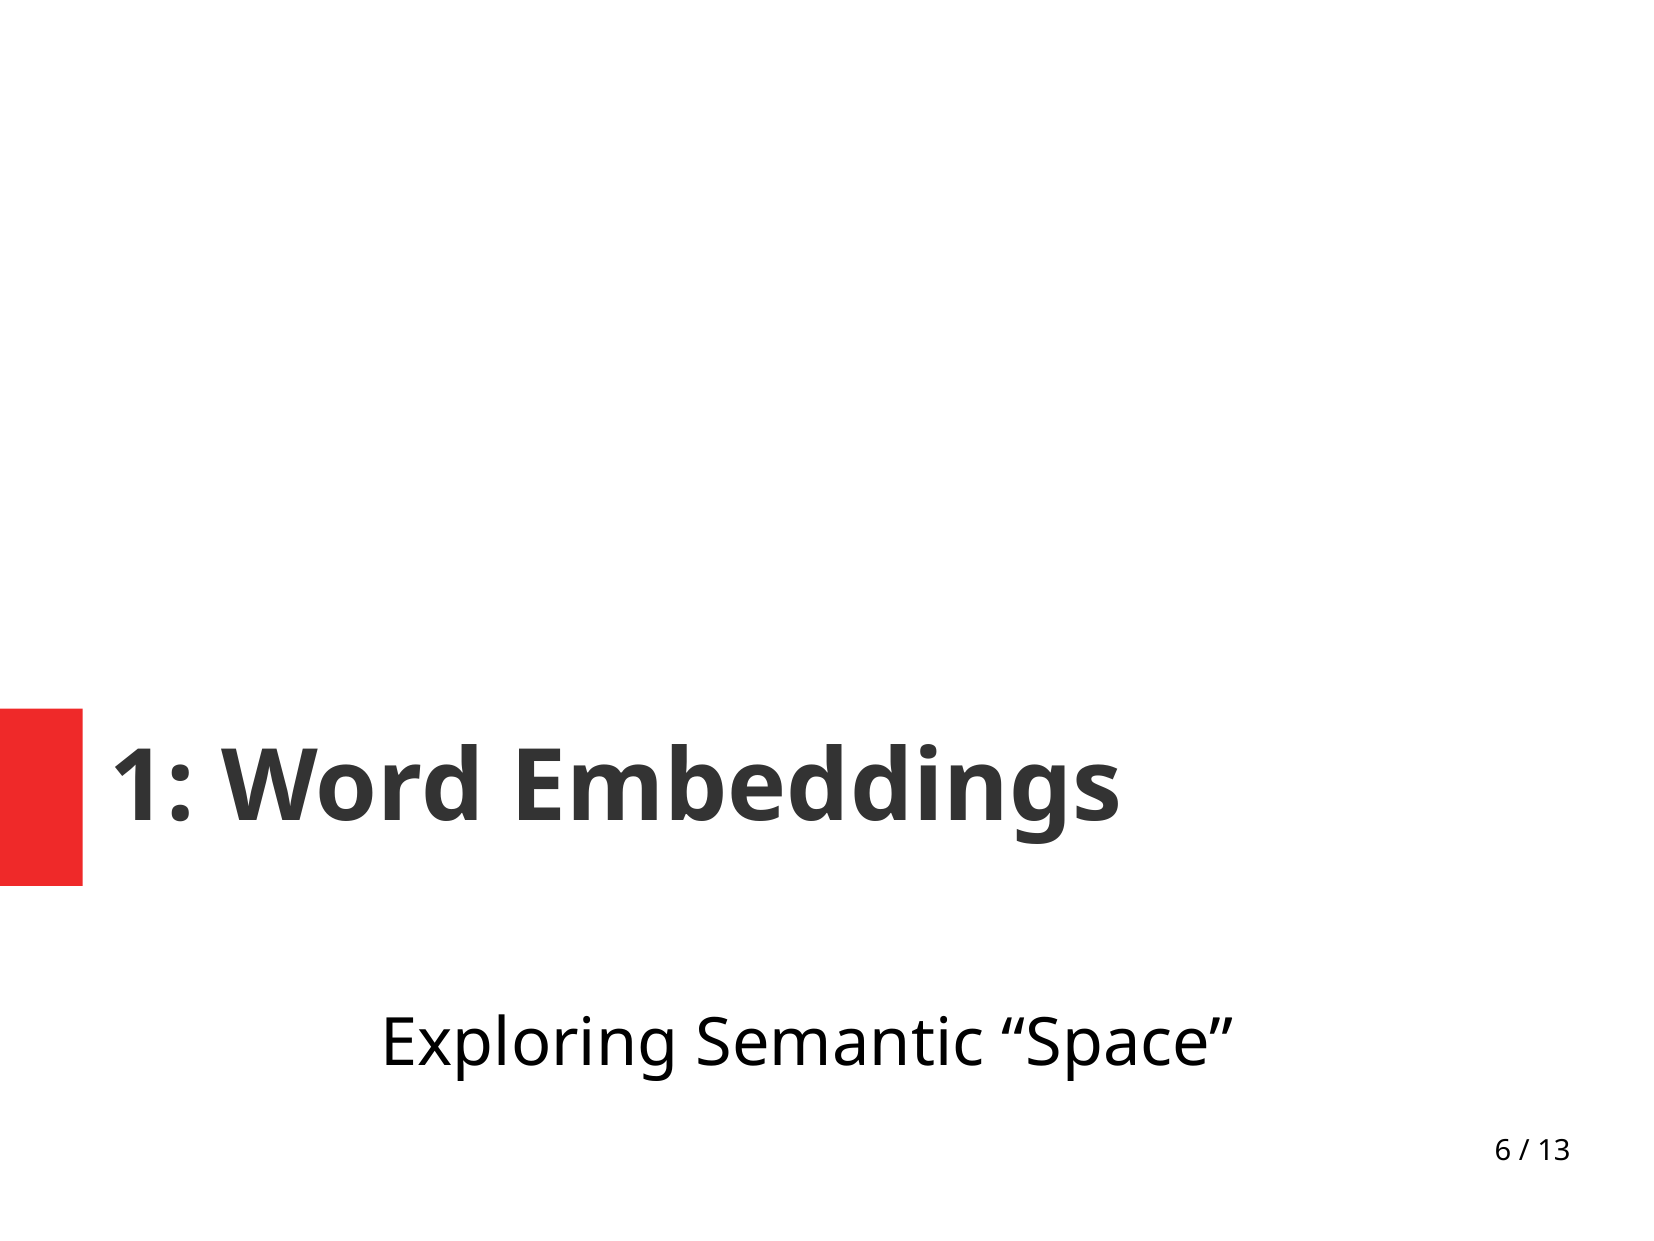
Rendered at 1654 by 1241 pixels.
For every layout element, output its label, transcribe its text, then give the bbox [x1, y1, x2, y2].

title 1: Word Embeddings [109, 663, 1516, 901]
subtitle Exploring Semantic “Space” [105, 958, 1511, 1120]
